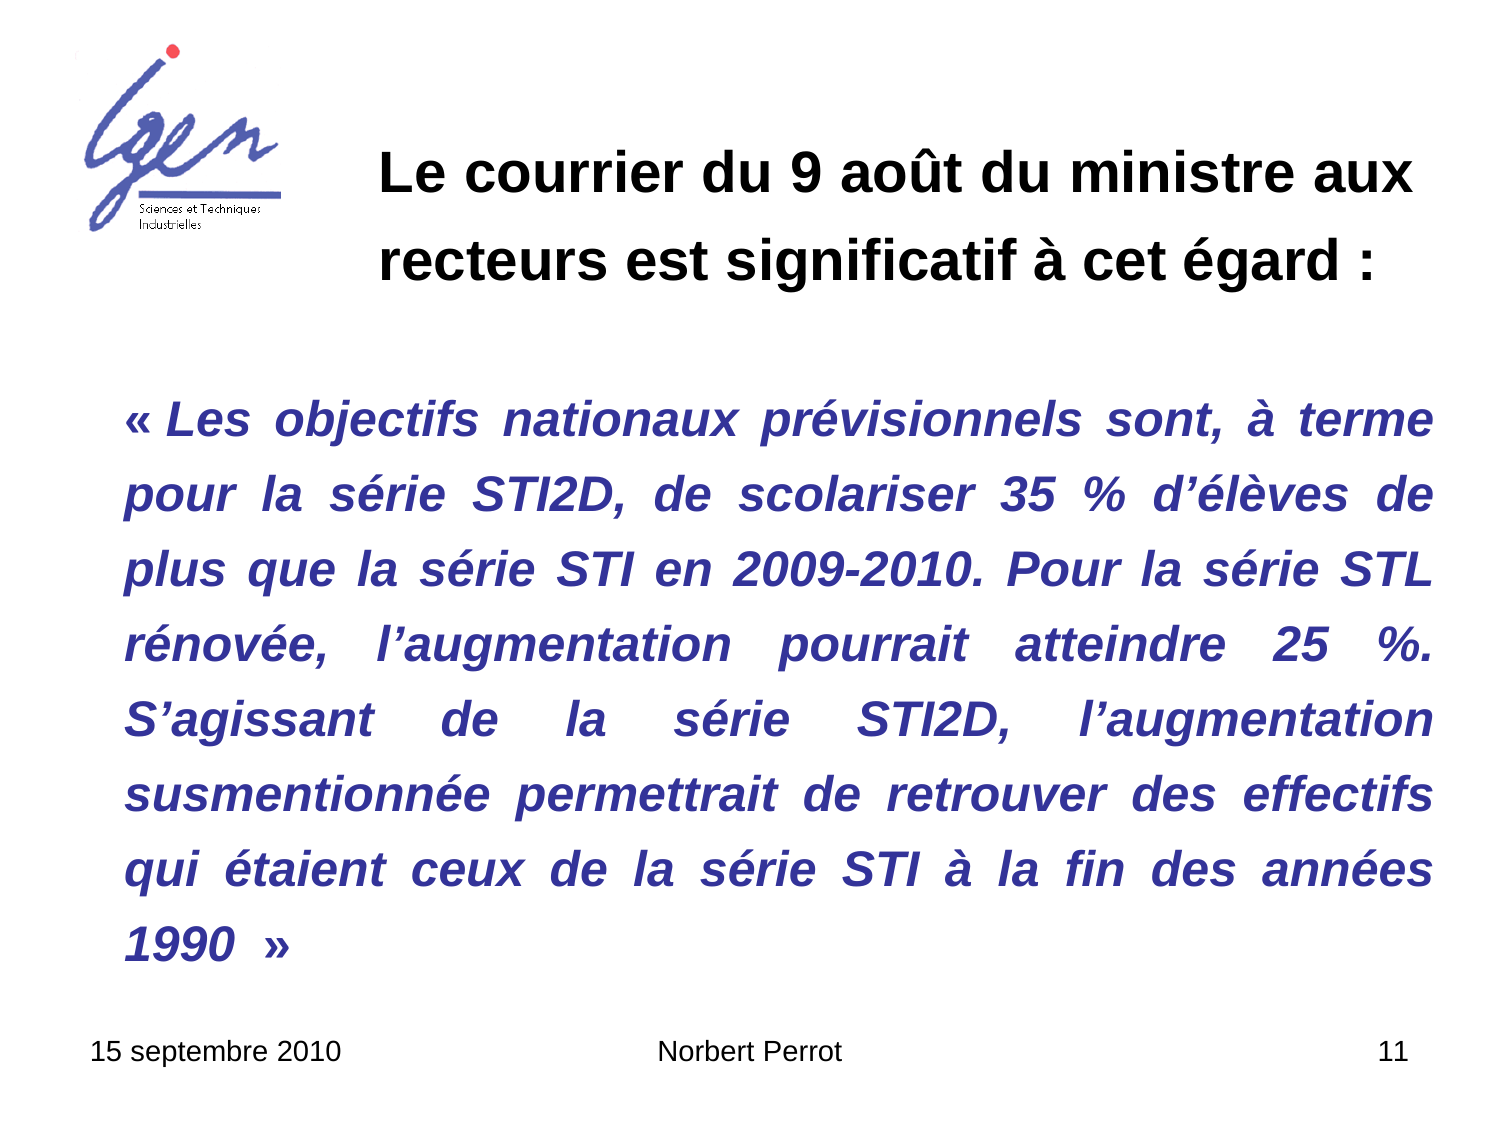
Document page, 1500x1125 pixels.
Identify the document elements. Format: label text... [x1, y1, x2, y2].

picture [75, 42, 281, 235]
text_box 15 septembre 2010 [74, 1024, 426, 1103]
text_box « Les objectifs nationaux prévisionnels sont, à terme pour la série STI2D, de scolariser 35 % d’élèves de plus que la série STI en 2009-2010. Pour la série STL rénovée, l’augmentation pourrait atteindre 25 %. S’agissant de la série STI2D, l’augmentation susmentionnée permettrait de retrouver des effectifs qui étaient ceux de la série STI à la fin des années 1990 » [109, 364, 1450, 980]
text_box Norbert Perrot [512, 1024, 988, 1103]
text_box <numéro> [1074, 1024, 1426, 1103]
text_box Le courrier du 9 août du ministre aux recteurs est significatif à cet égard : [364, 109, 1430, 370]
